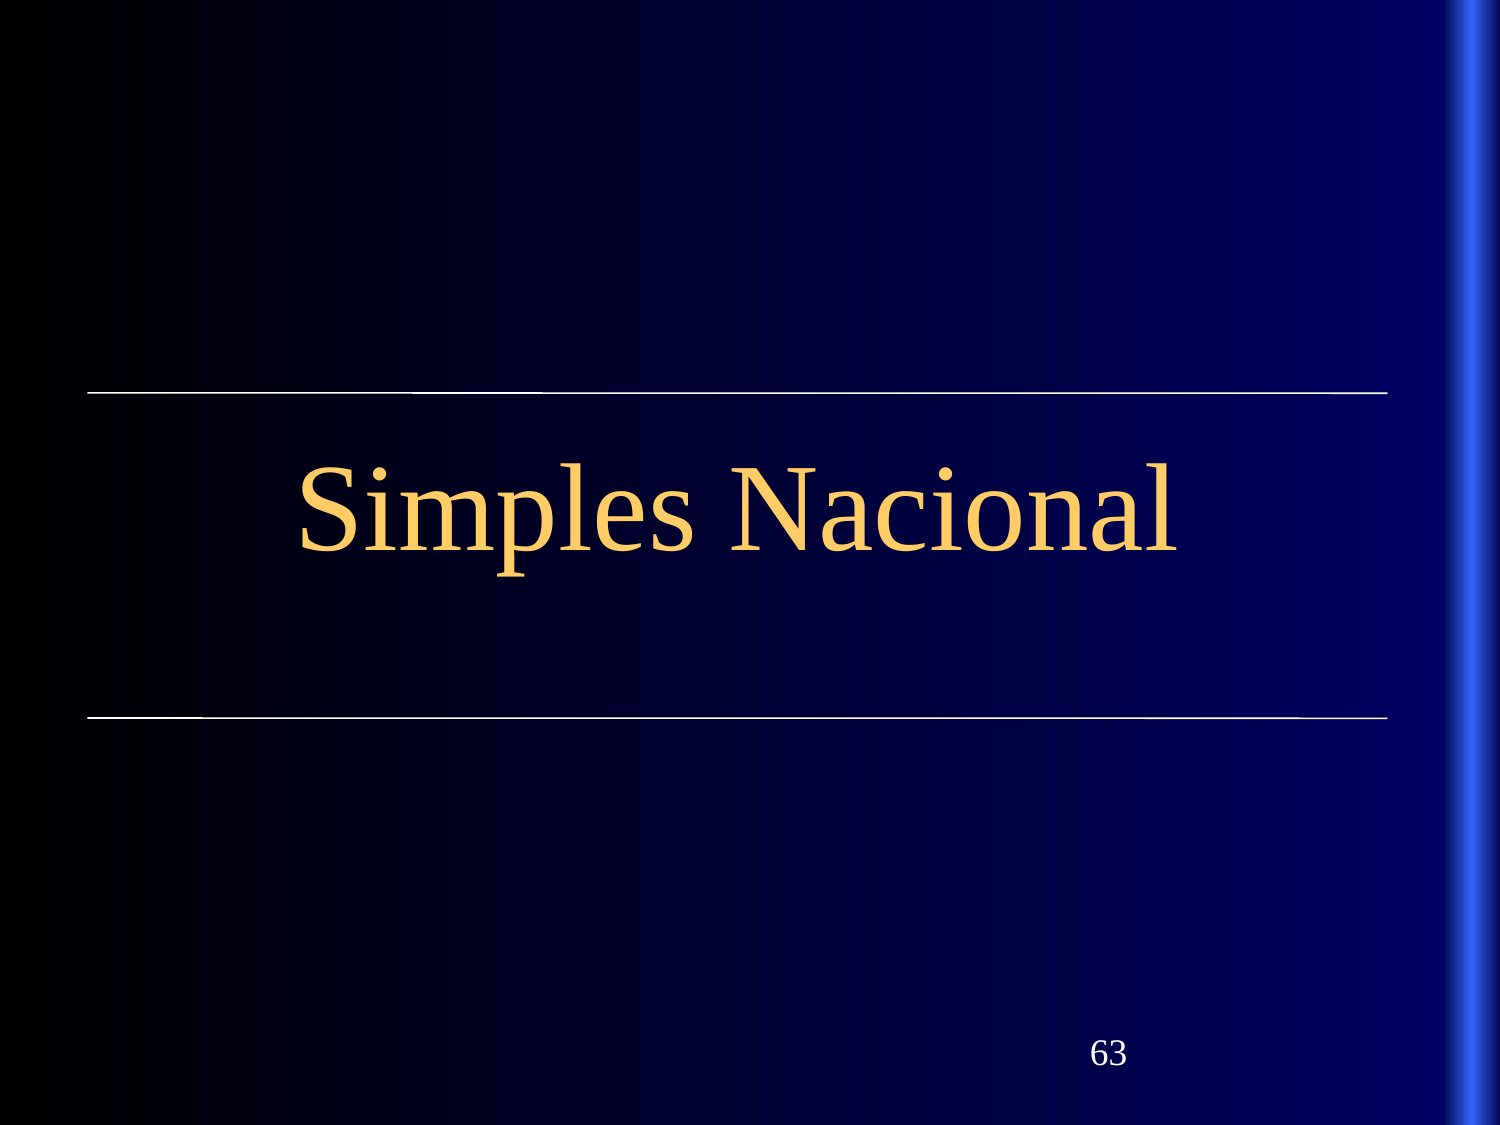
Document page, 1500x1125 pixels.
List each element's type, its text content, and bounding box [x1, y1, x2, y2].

title Simples Nacional [87, 417, 1388, 717]
title Simples Nacional [87, 719, 1388, 856]
